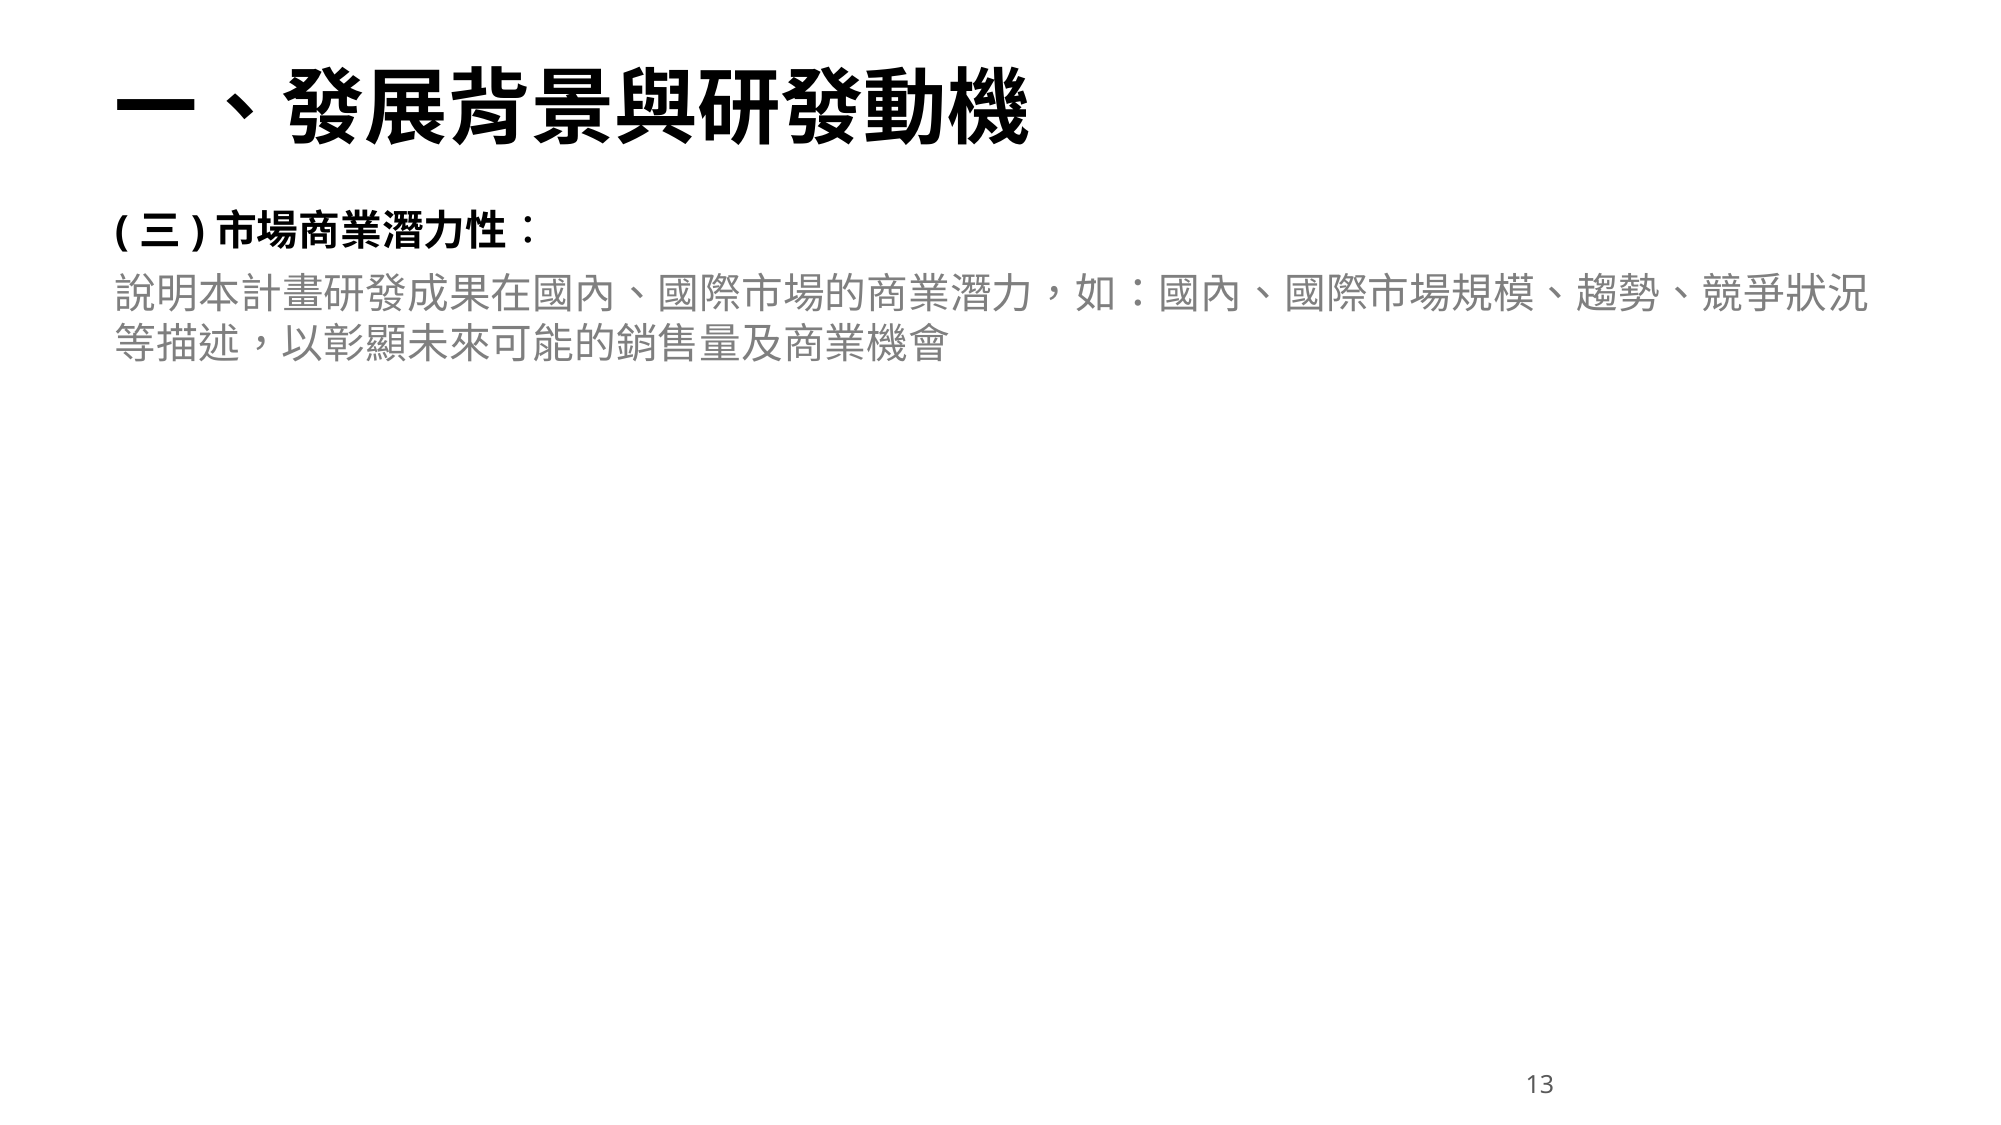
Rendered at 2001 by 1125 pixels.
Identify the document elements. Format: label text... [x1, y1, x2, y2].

text_box 13 [1510, 1061, 1961, 1097]
title 一、發展背景與研發動機 [99, 56, 1900, 166]
text_box (三)市場商業潛力性： 說明本計畫研發成果在國內、國際市場的商業潛力，如：國內、國際市場規模、趨勢、競爭狀況等描述，以彰顯未來可能的銷售量及商業機會 [99, 196, 1900, 994]
